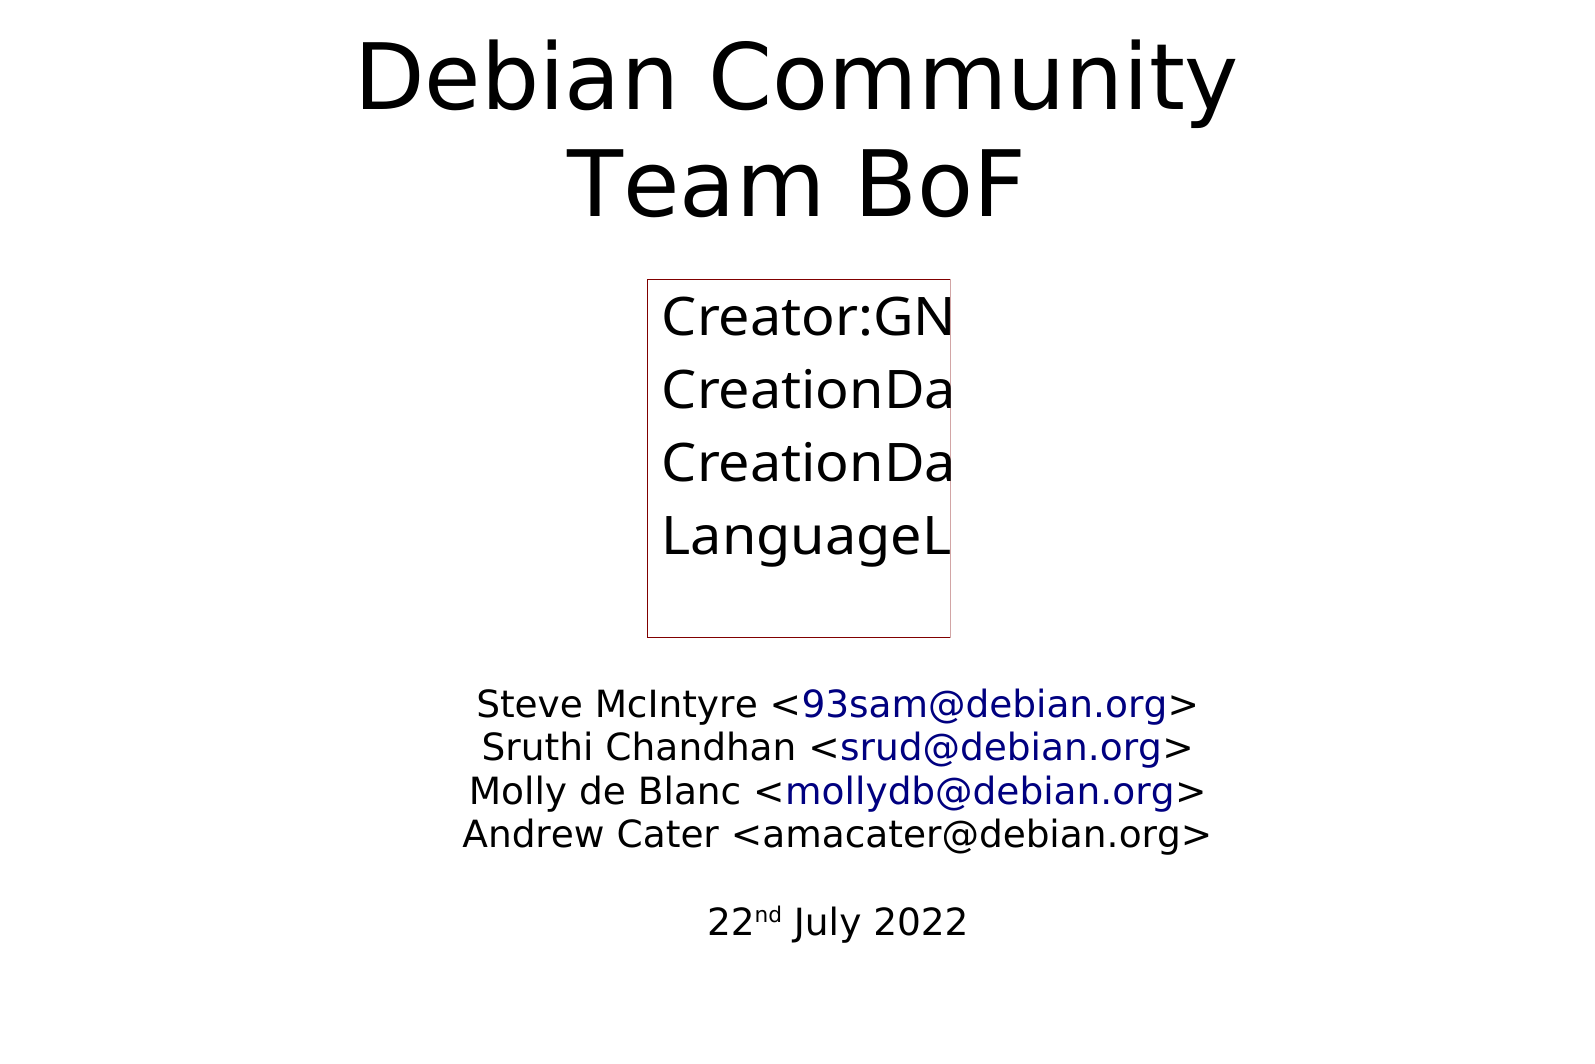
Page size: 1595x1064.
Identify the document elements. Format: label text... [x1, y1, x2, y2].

subtitle Steve McIntyre <93sam@debian.org> Sruthi Chandhan <srud@debian.org> Molly de Blanc <mollydb@debian.org> Andrew Cater <amacater@debian.org> 22nd July 2022 [102, 562, 1538, 1064]
picture [644, 275, 951, 638]
title Debian Community Team BoF [79, 24, 1515, 239]
